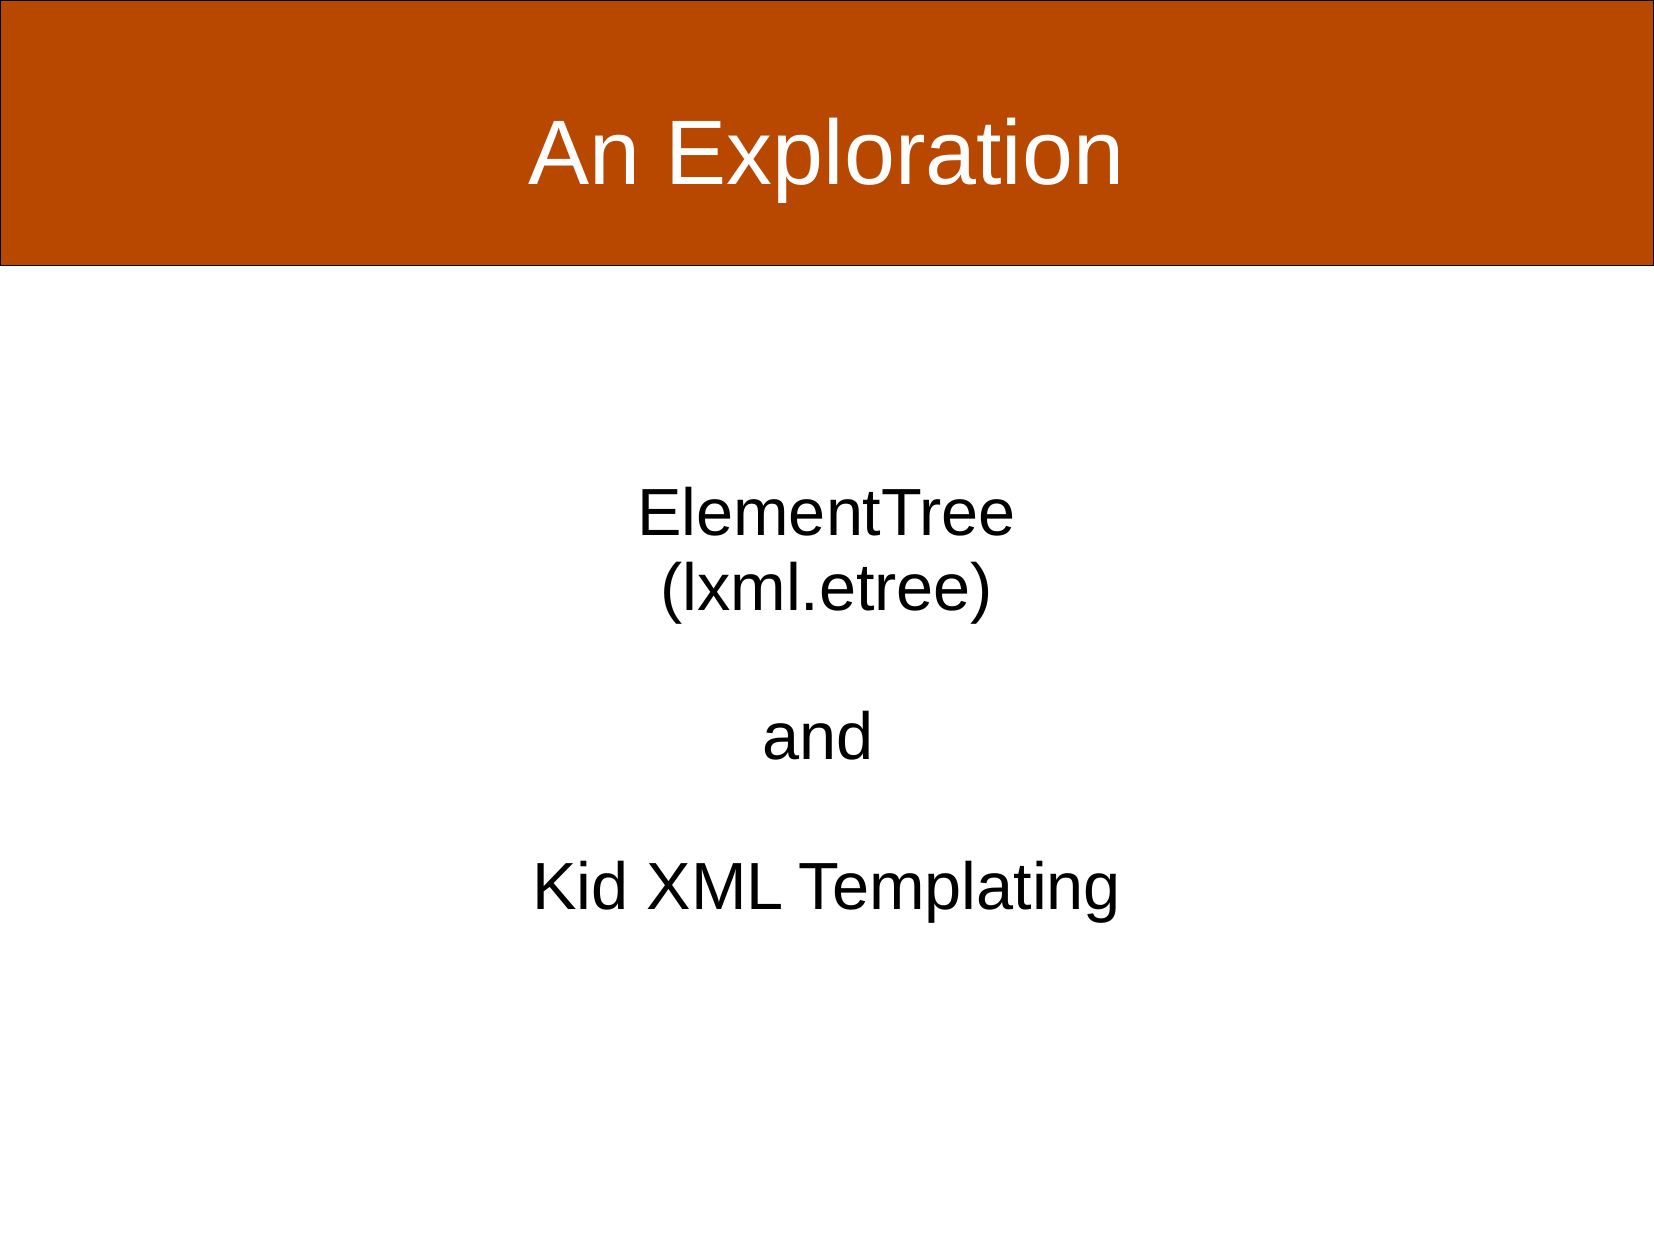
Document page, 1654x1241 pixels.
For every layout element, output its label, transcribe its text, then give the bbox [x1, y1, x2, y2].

subtitle ElementTree (lxml.etree) and Kid XML Templating [82, 297, 1571, 1102]
title An Exploration [82, 56, 1571, 250]
